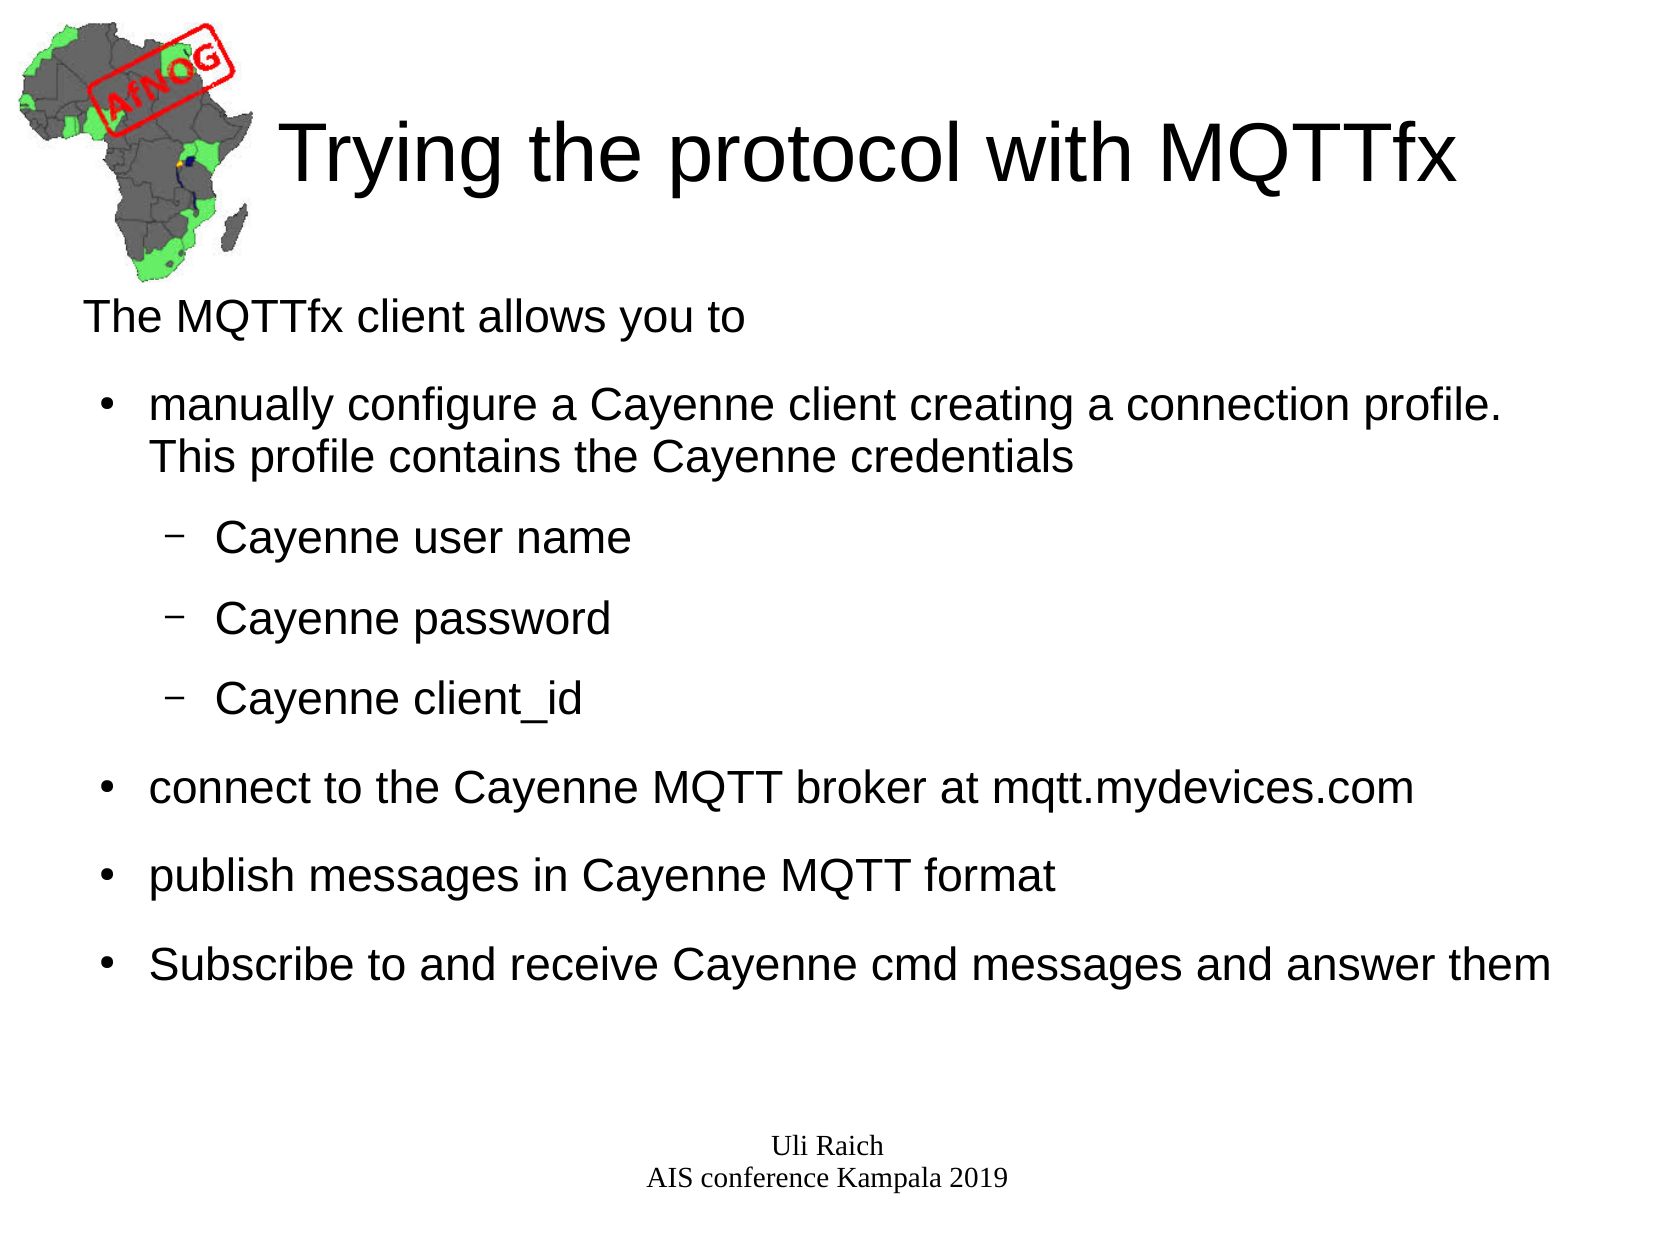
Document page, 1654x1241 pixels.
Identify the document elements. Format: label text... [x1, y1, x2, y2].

picture [9, 0, 259, 291]
title Trying the protocol with MQTTfx [165, 49, 1571, 257]
list The MQTTfx client allows you to manually configure a Cayenne client creating a connection profile. This profile contains the Cayenne credentials Cayenne user name Cayenne password Cayenne client_id connect to the Cayenne MQTT broker at mqtt.mydevices.com publish messages in Cayenne MQTT format Subscribe to and receive Cayenne cmd messages and answer them [82, 290, 1571, 1010]
